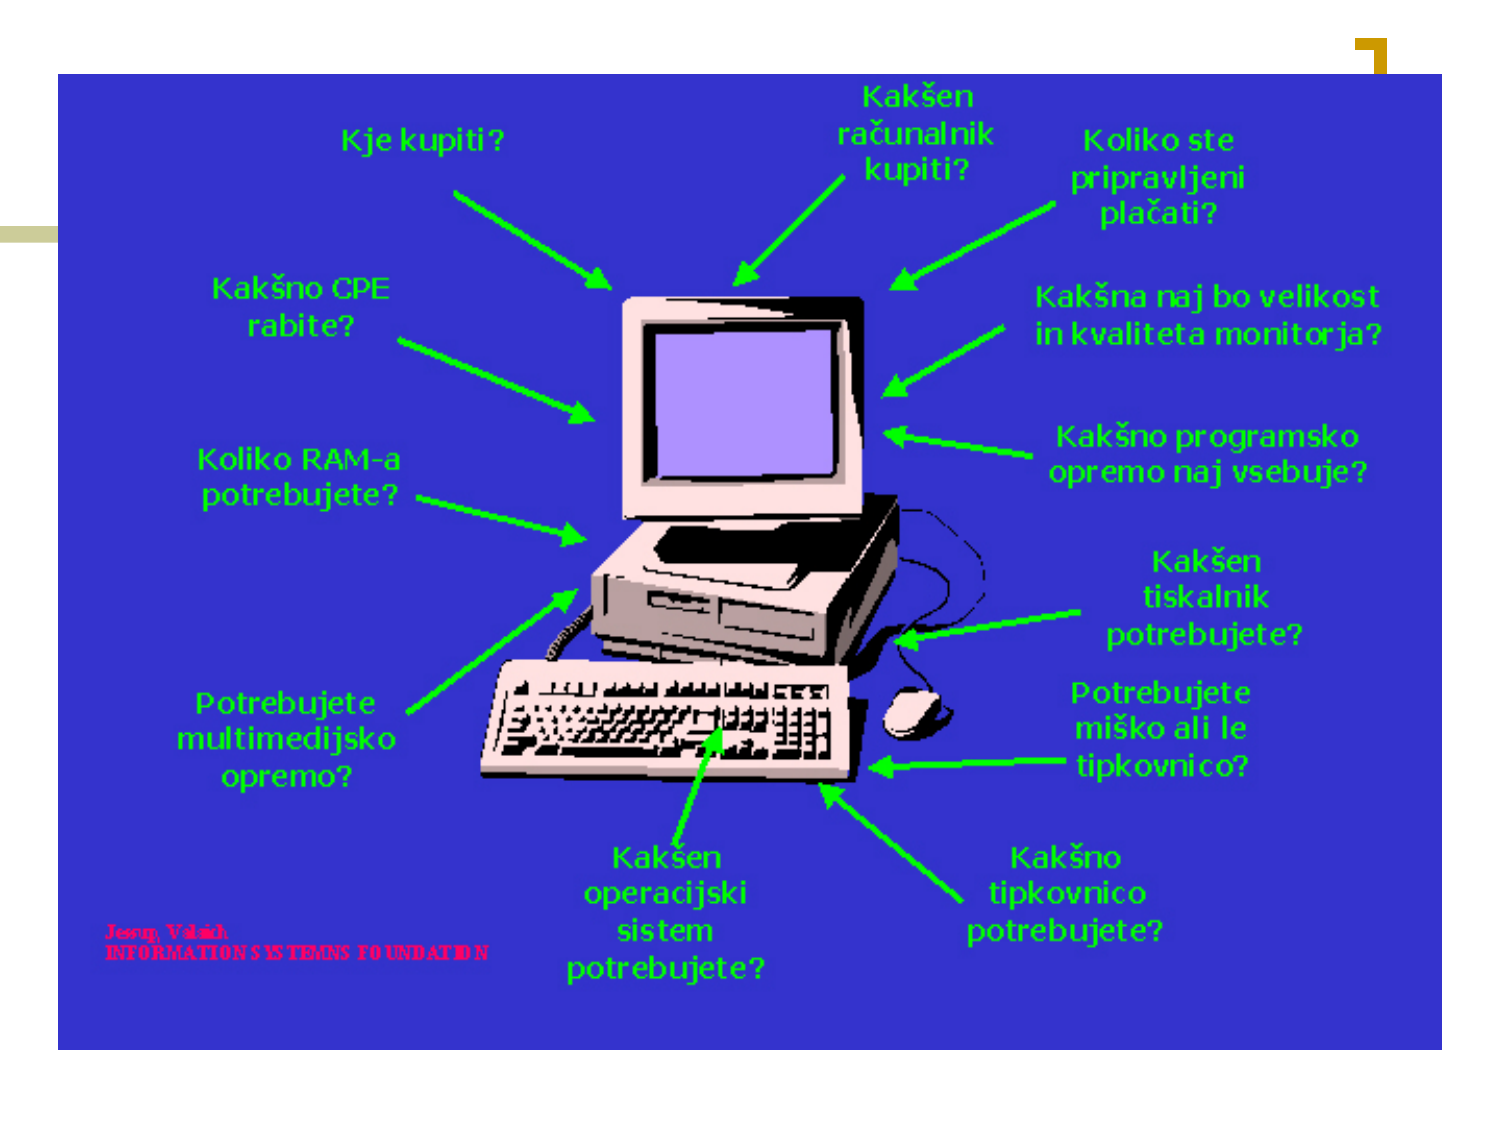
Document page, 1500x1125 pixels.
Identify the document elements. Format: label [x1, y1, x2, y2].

picture [58, 74, 1442, 1051]
